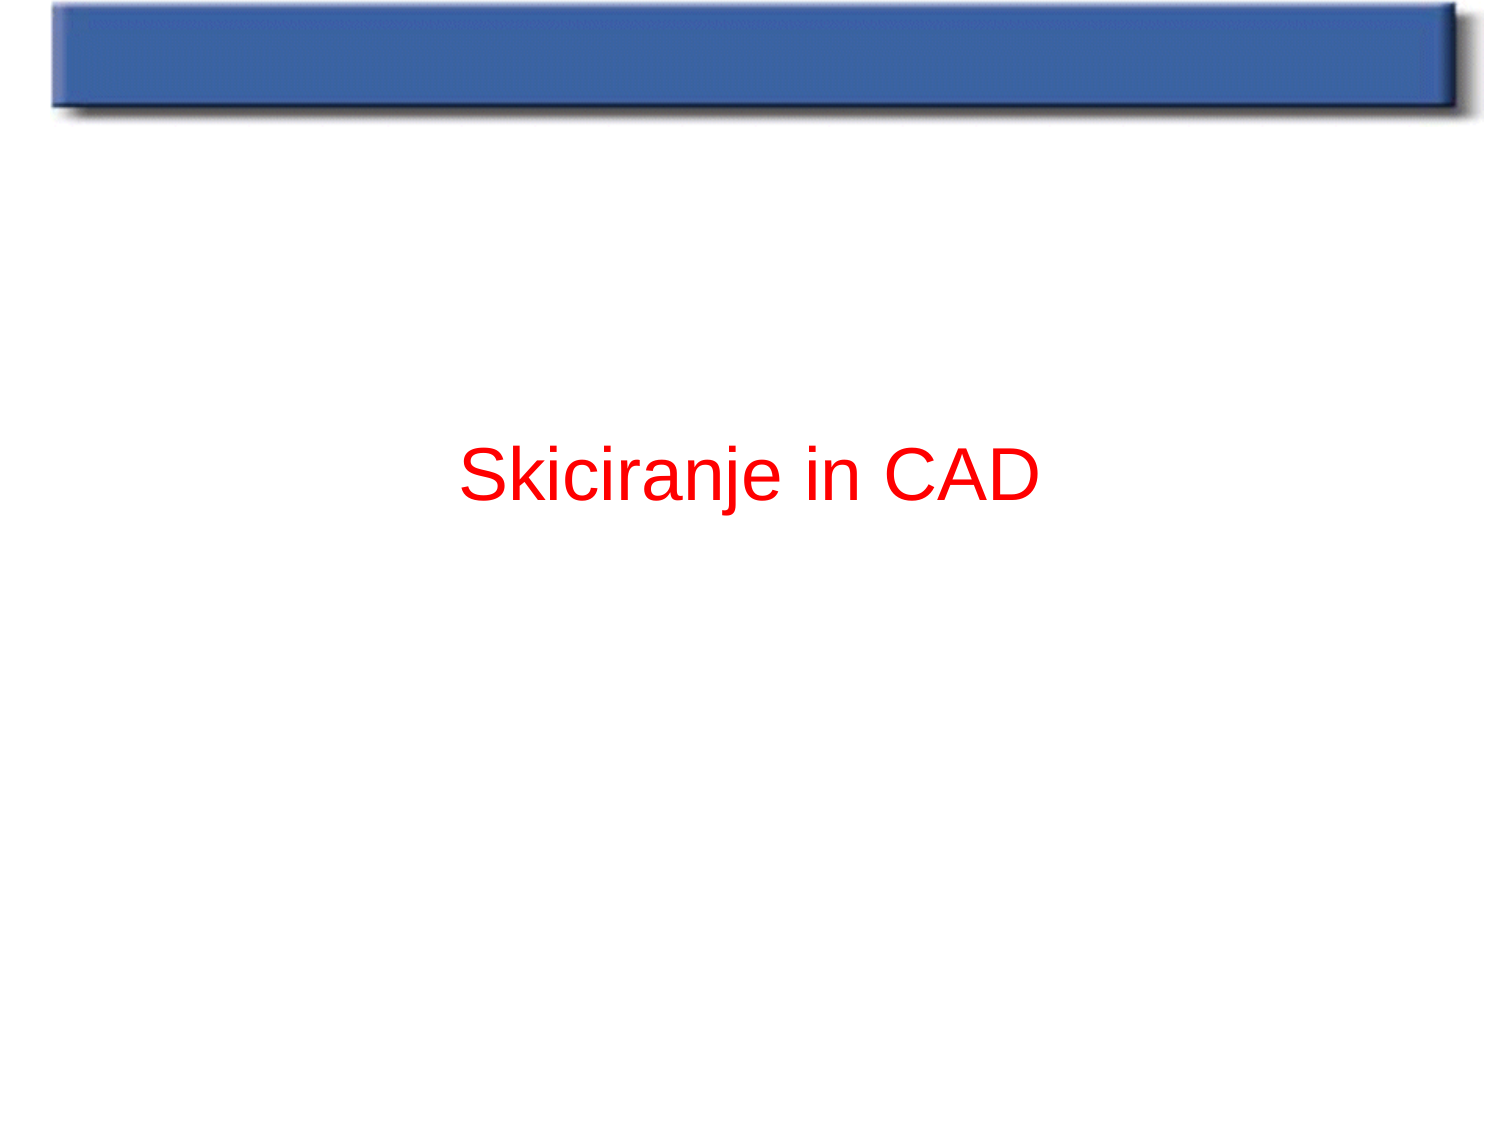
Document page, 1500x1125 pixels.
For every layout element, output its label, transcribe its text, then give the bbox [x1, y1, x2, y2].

title Skiciranje in CAD [112, 349, 1388, 591]
picture [50, 0, 1484, 127]
